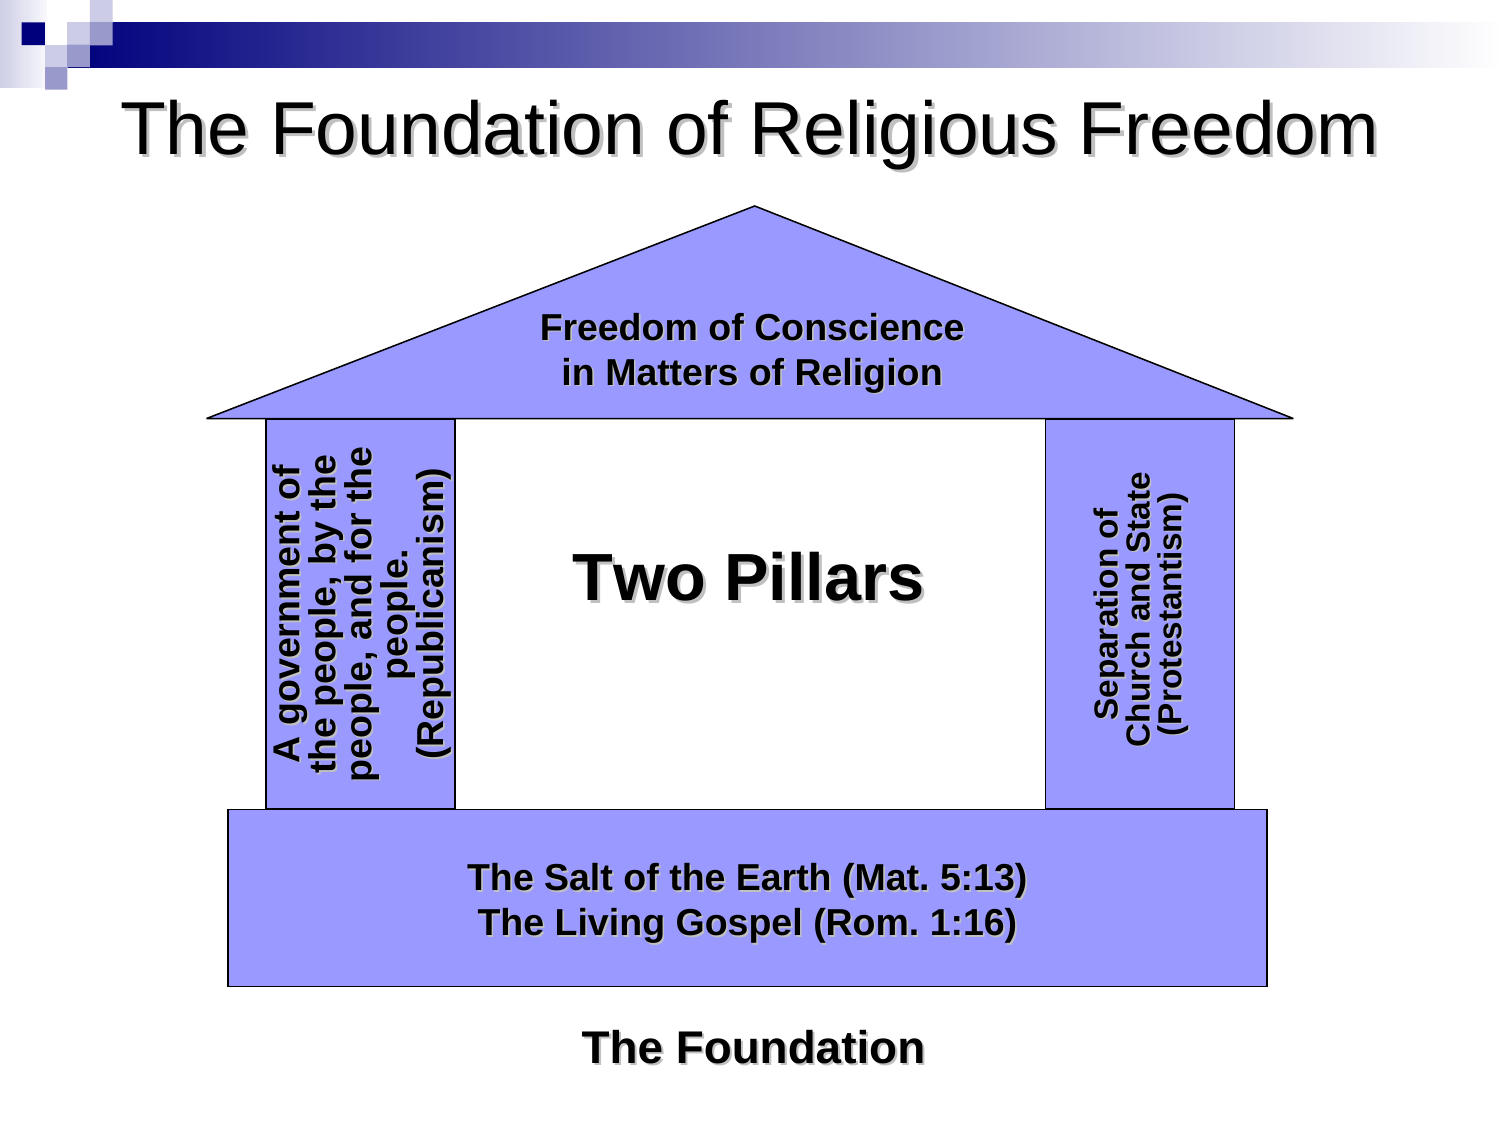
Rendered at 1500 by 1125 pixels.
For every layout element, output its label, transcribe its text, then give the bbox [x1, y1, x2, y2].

text_box Separation of Church and State (Protestantism) [1045, 419, 1235, 810]
title The Foundation of Religious Freedom [75, 31, 1426, 219]
text_box Freedom of Conscience in Matters of Religion [206, 205, 1294, 419]
text_box Two Pillars [545, 526, 951, 622]
text_box The Foundation [552, 1010, 955, 1081]
text_box A government of the people, by the people, and for the people. (Republicanism) [266, 419, 455, 809]
text_box The Salt of the Earth (Mat. 5:13) The Living Gospel (Rom. 1:16) [227, 809, 1268, 987]
